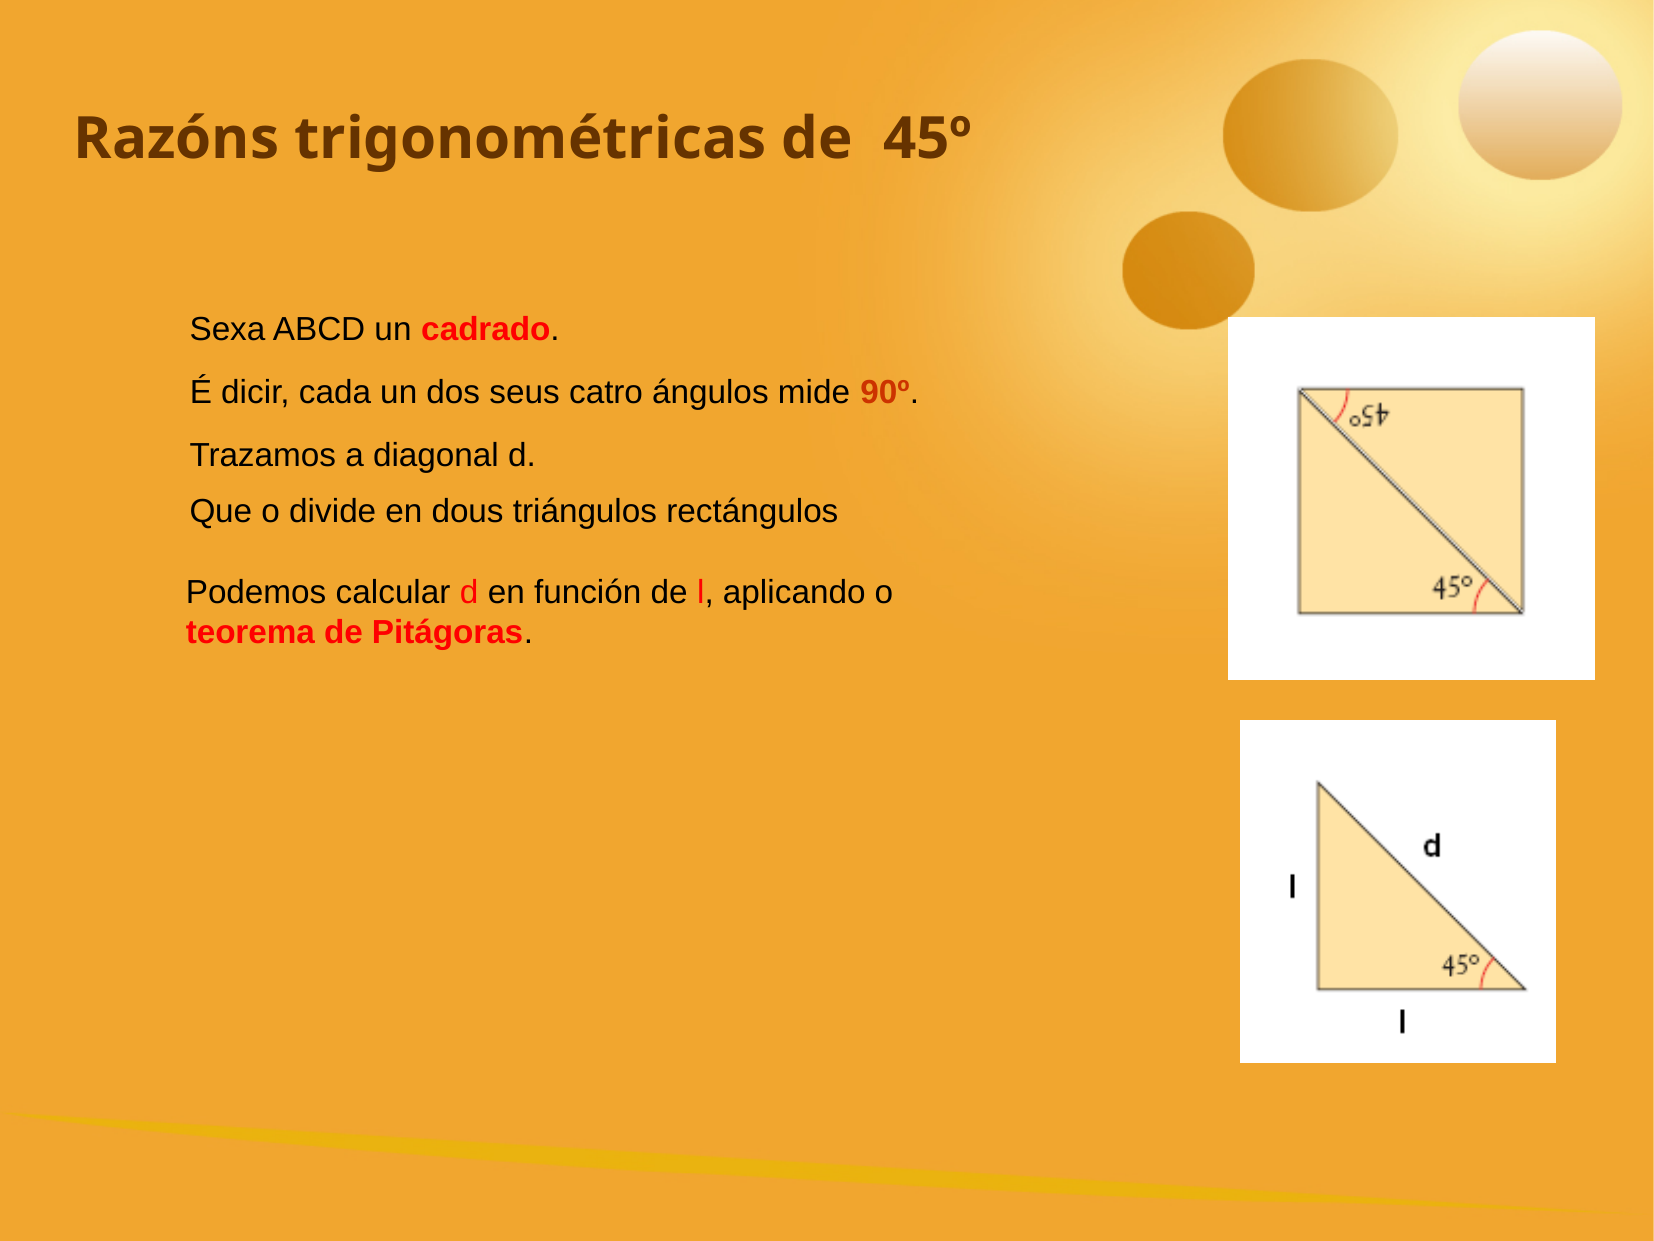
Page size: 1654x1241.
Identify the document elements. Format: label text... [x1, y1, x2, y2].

text_box Sexa ABCD un cadrado. [174, 299, 838, 356]
text_box Razóns trigonométricas de 45º [59, 88, 1388, 185]
text_box Podemos calcular d en función de l, aplicando o teorema de Pitágoras. [171, 562, 987, 658]
picture [0, 0, 1654, 1241]
text_box Que o divide en dous triángulos rectángulos [174, 481, 943, 538]
text_box Trazamos a diagonal d. [174, 424, 826, 481]
text_box É dicir, cada un dos seus catro ángulos mide 90º. [174, 362, 1022, 479]
